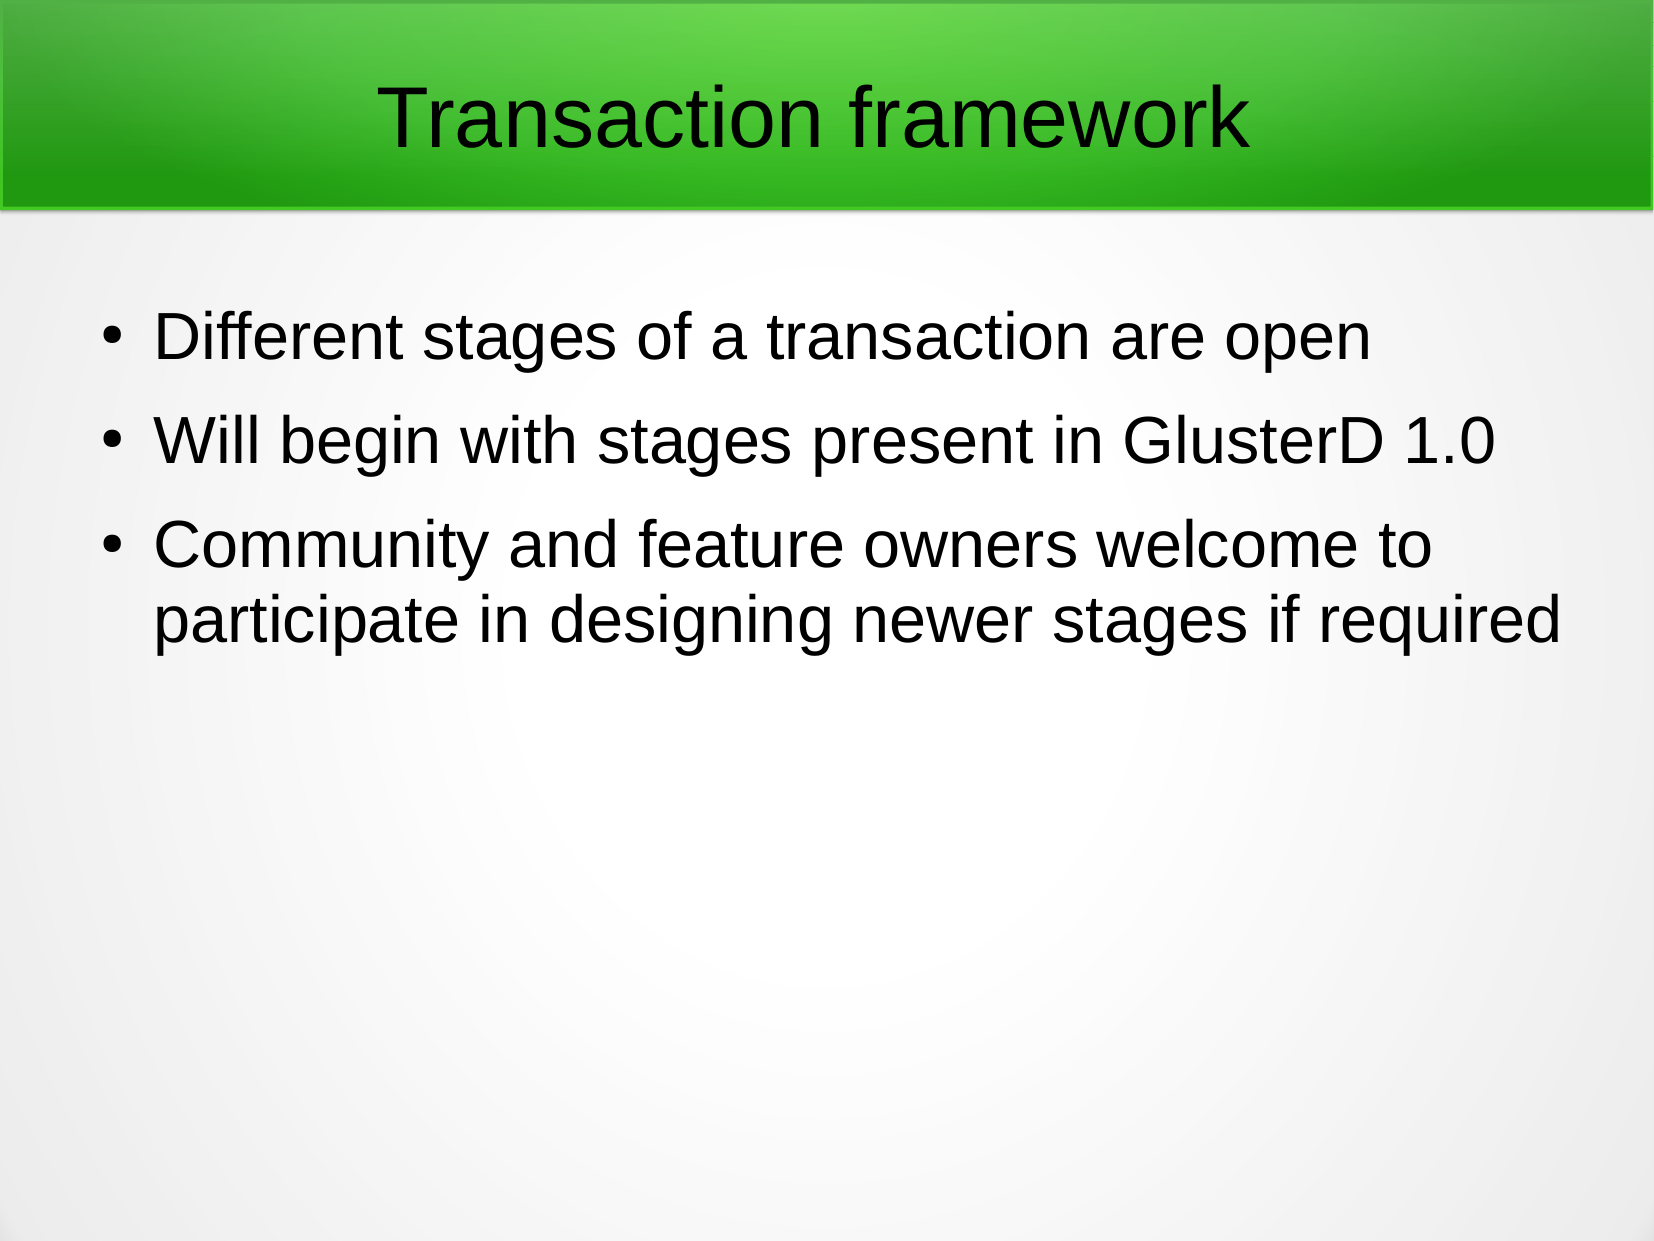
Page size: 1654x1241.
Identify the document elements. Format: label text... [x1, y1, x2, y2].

list Different stages of a transaction are open Will begin with stages present in GlusterD 1.0 Community and feature owners welcome to participate in designing newer stages if required [82, 299, 1571, 1019]
title Transaction framework [82, 47, 1571, 189]
